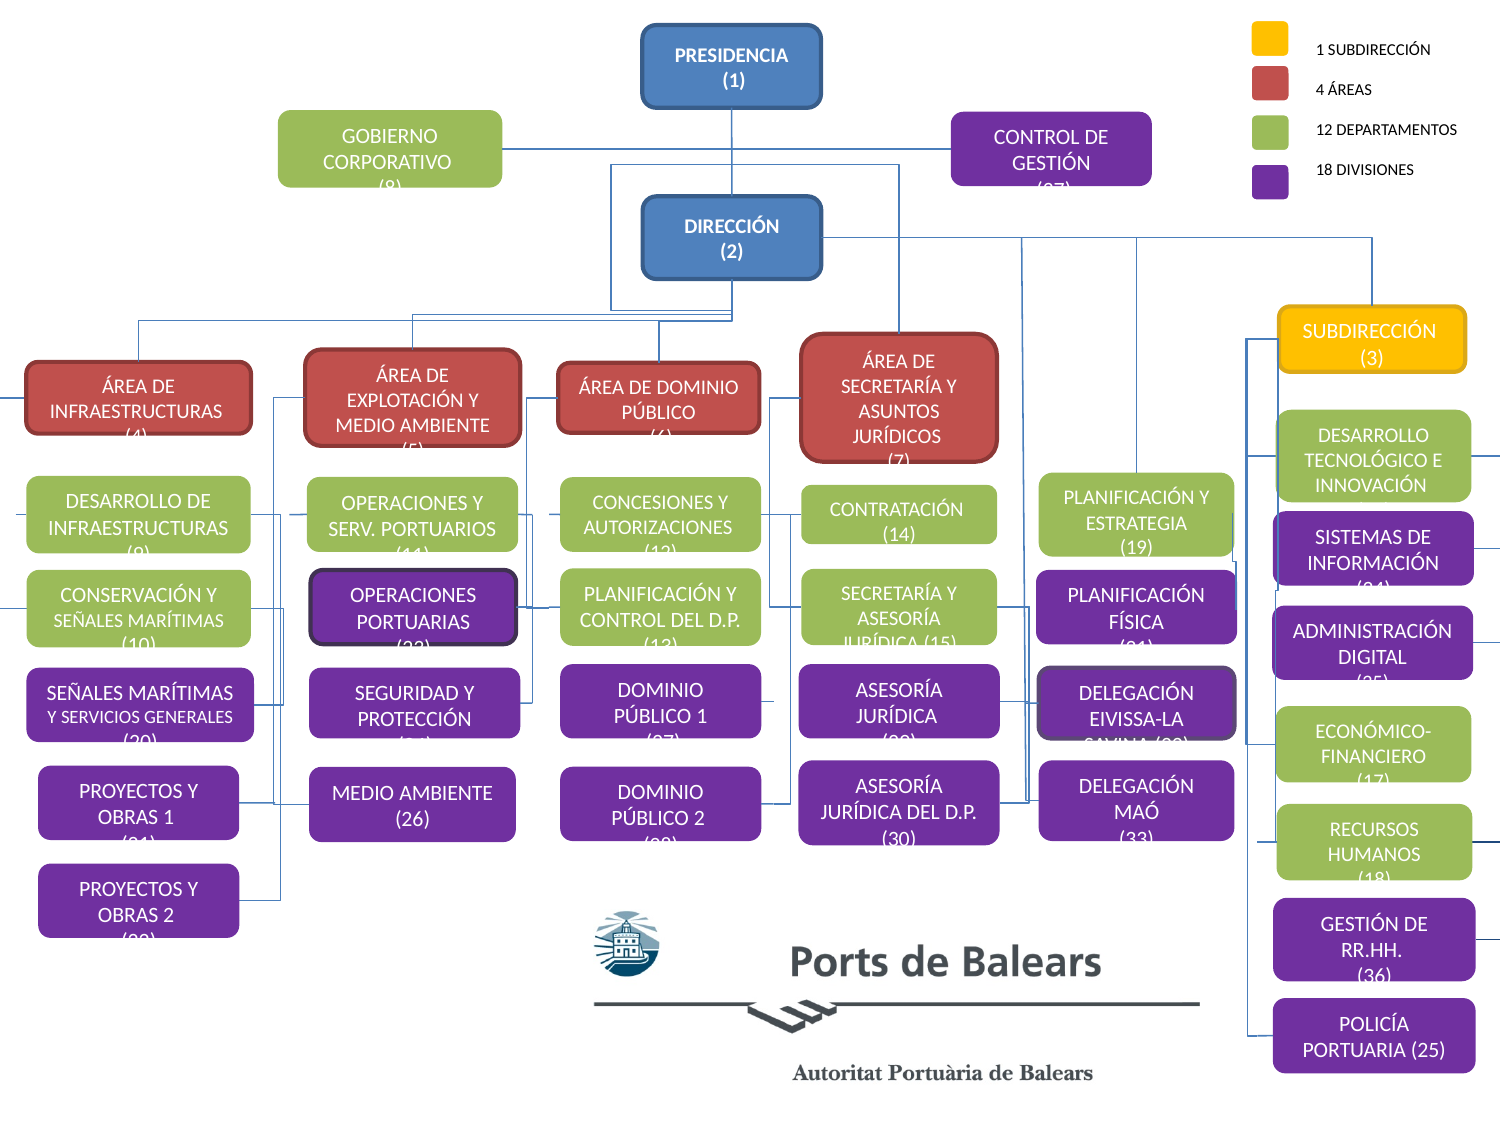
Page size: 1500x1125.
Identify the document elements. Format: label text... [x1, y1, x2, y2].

text_box ÁREA DE EXPLOTACIÓN Y MEDIO AMBIENTE (5) [305, 349, 521, 446]
text_box DOMINIO PÚBLICO 2 (28) [560, 766, 762, 842]
text_box [1249, 162, 1291, 202]
text_box SEÑALES MARÍTIMAS Y SERVICIOS GENERALES (20) [26, 667, 255, 743]
text_box CONCESIONES Y AUTORIZACIONES (12) [560, 477, 762, 552]
text_box MEDIO AMBIENTE (26) [309, 766, 516, 843]
text_box DELEGACIÓN MAÓ (33) [1038, 760, 1235, 842]
text_box DOMINIO PÚBLICO 1 (27) [560, 664, 762, 739]
text_box ÁREA DE DOMINIO PÚBLICO (6) [558, 362, 760, 433]
text_box POLICÍA PORTUARIA (25) [1272, 998, 1476, 1074]
text_box SUBDIRECCIÓN (3) [1279, 306, 1466, 372]
picture [593, 909, 1200, 1087]
text_box CONSERVACIÓN Y SEÑALES MARÍTIMAS (10) [26, 569, 251, 648]
text_box PLANIFICACIÓN FÍSICA (31) [1036, 569, 1238, 645]
text_box RECURSOS HUMANOS (18) [1276, 803, 1473, 881]
text_box PLANIFICACIÓN Y ESTRATEGIA (19) [1038, 472, 1235, 557]
text_box GESTIÓN DE RR.HH. (36) [1273, 897, 1476, 982]
text_box OPERACIONES Y SERV. PORTUARIOS (11) [306, 476, 519, 552]
text_box CONTRATACIÓN (14) [801, 484, 998, 545]
text_box PROYECTOS Y OBRAS 1 (21) [38, 765, 240, 841]
text_box OPERACIONES PORTUARIAS (23) [310, 569, 517, 645]
text_box [1249, 113, 1291, 153]
text_box DESARROLLO TECNOLÓGICO E INNOVACIÓN (16) [1279, 409, 1472, 503]
text_box GOBIERNO CORPORATIVO (8) [277, 110, 503, 188]
text_box SISTEMAS DE INFORMACIÓN (34) [1279, 511, 1474, 586]
text_box DELEGACIÓN EIVISSA-LA SAVINA (32) [1038, 667, 1235, 739]
text_box PRESIDENCIA (1) [642, 25, 821, 108]
text_box DESARROLLO DE INFRAESTRUCTURAS (9) [26, 475, 251, 554]
text_box DIRECCIÓN (2) [642, 196, 822, 280]
text_box [1249, 63, 1291, 103]
text_box ASESORÍA JURÍDICA (29) [798, 664, 1000, 739]
text_box CONTROL DE GESTIÓN (37) [950, 111, 1152, 187]
text_box SEGURIDAD Y PROTECCIÓN (24) [309, 667, 521, 739]
text_box [1249, 19, 1291, 58]
text_box PROYECTOS Y OBRAS 2 (22) [38, 863, 240, 938]
text_box ECONÓMICO-FINANCIERO (17) [1276, 706, 1472, 783]
text_box ÁREA DE SECRETARÍA Y ASUNTOS JURÍDICOS (7) [801, 333, 997, 462]
text_box ÁREA DE INFRAESTRUCTURAS (4) [26, 361, 251, 434]
text_box PLANIFICACIÓN Y CONTROL DEL D.P. (13) [560, 568, 762, 646]
text_box SECRETARÍA Y ASESORÍA JURÍDICA (15) [801, 568, 998, 646]
text_box ADMINISTRACIÓN DIGITAL (35) [1276, 605, 1474, 680]
text_box ASESORÍA JURÍDICA DEL D.P. (30) [798, 760, 1000, 846]
text_box 1 SUBDIRECCIÓN 4 ÁREAS 12 DEPARTAMENTOS 18 DIVISIONESR [1290, 0, 1500, 219]
